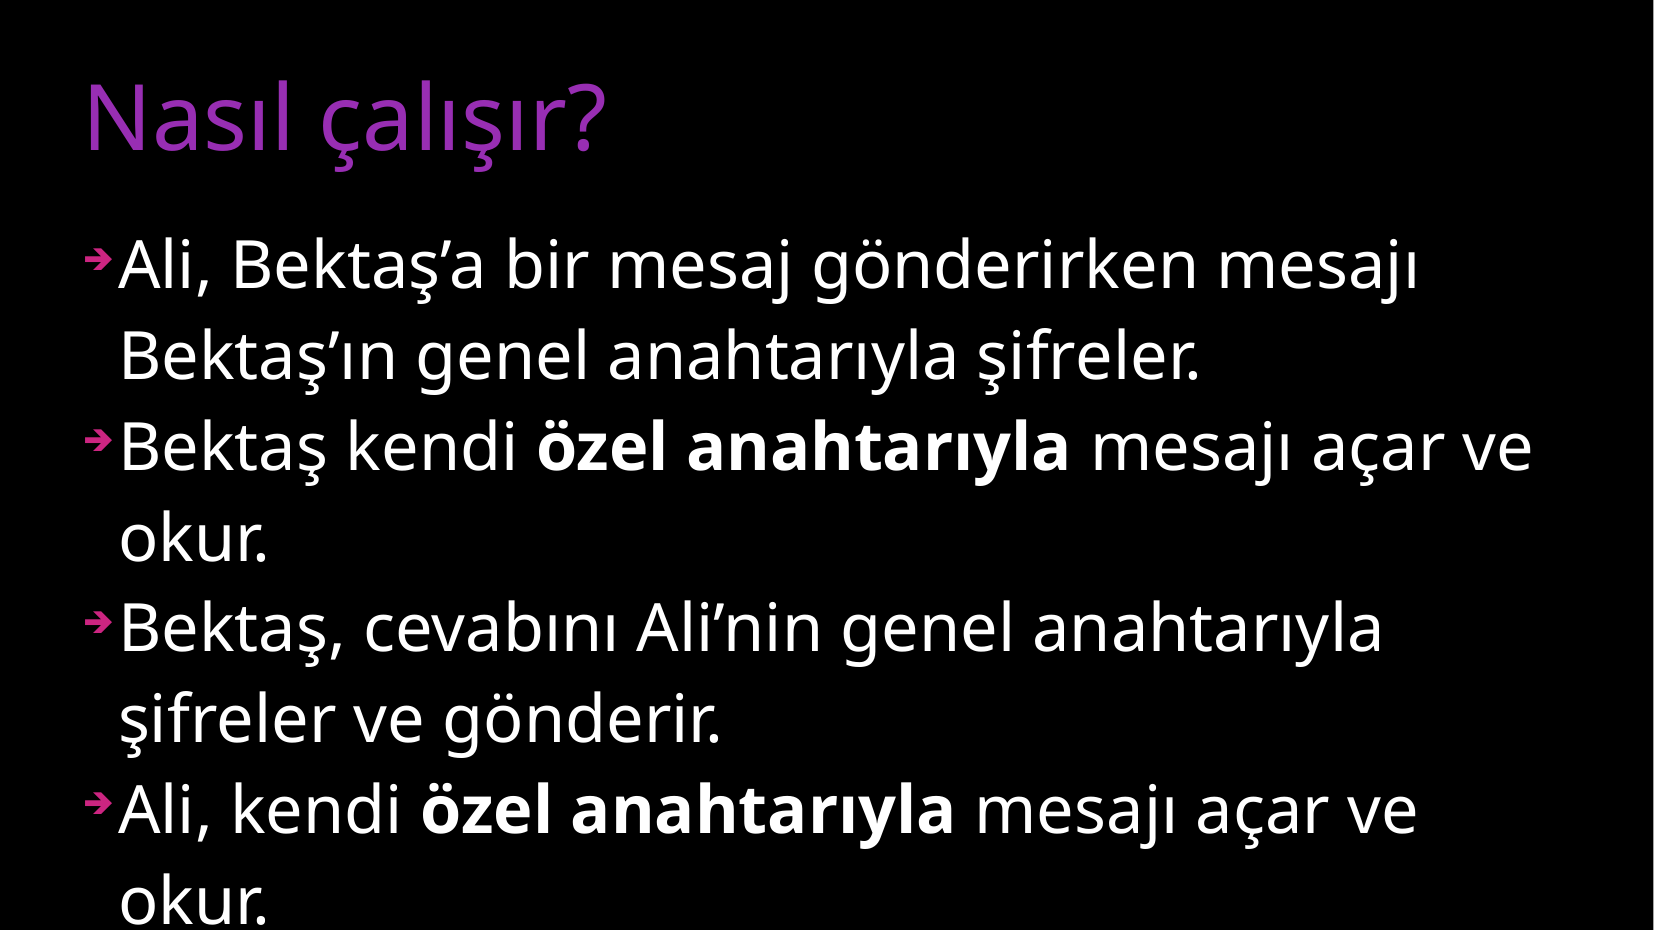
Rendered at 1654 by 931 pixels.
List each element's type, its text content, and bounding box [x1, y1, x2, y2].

subtitle Ali, Bektaş’a bir mesaj gönderirken mesajı Bektaş’ın genel anahtarıyla şifreler. Bektaş kendi özel anahtarıyla mesajı açar ve okur. Bektaş, cevabını Ali’nin genel anahtarıyla şifreler ve gönderir. Ali, kendi özel anahtarıyla mesajı açar ve okur. [82, 217, 1571, 844]
title Nasıl çalışır? [82, 37, 1571, 193]
